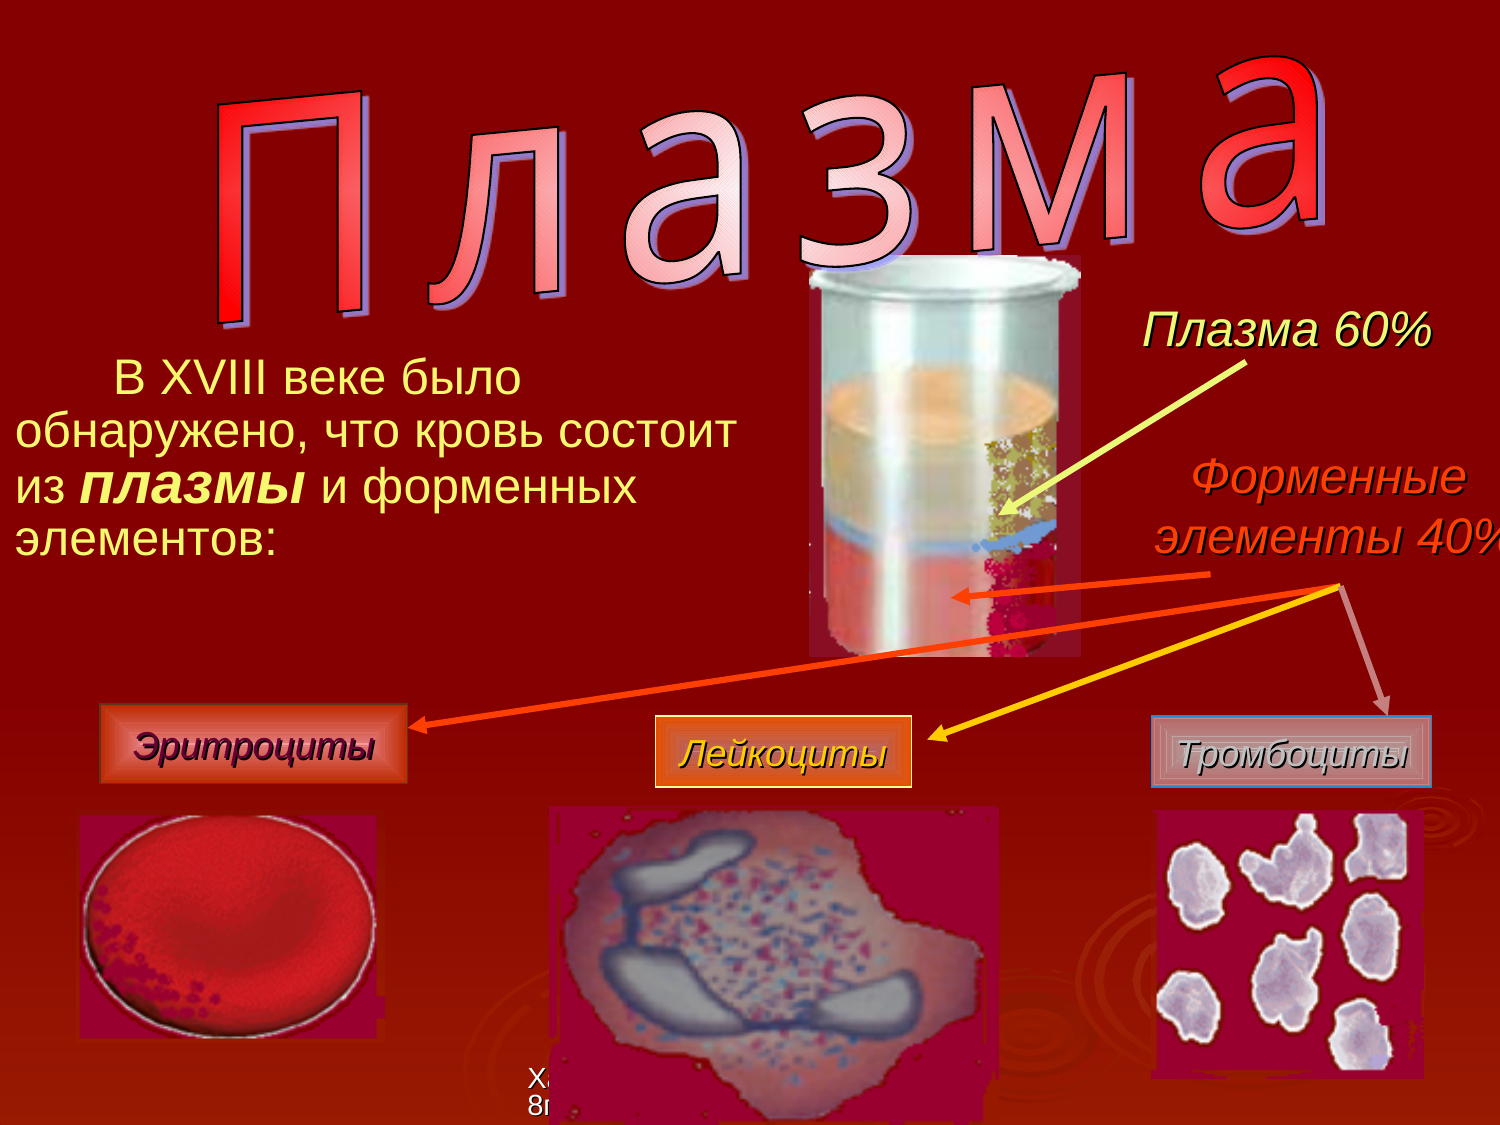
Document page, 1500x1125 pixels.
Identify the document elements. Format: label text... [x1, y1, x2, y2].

picture [809, 255, 1081, 658]
text_box Плазма [218, 90, 362, 324]
picture [1151, 810, 1424, 1079]
text_box Плазма [624, 111, 741, 284]
picture [76, 810, 385, 1043]
text_box Плазма [800, 95, 911, 267]
picture [549, 806, 999, 1125]
text_box Тромбоциты [1151, 716, 1432, 787]
text_box Плазма [428, 126, 559, 305]
text_box Эритроциты [100, 704, 408, 784]
text_box Плазма [1201, 56, 1317, 229]
text_box Плазма [972, 72, 1126, 252]
text_box Лейкоциты [655, 716, 912, 787]
picture [895, 629, 1081, 658]
text_box Форменные элементы 40% [1139, 432, 1432, 575]
list В XVIII веке было обнаружено, что кровь состоит из плазмы и форменных элементов: [0, 338, 798, 643]
text_box Плазма 60% [1104, 278, 1471, 374]
